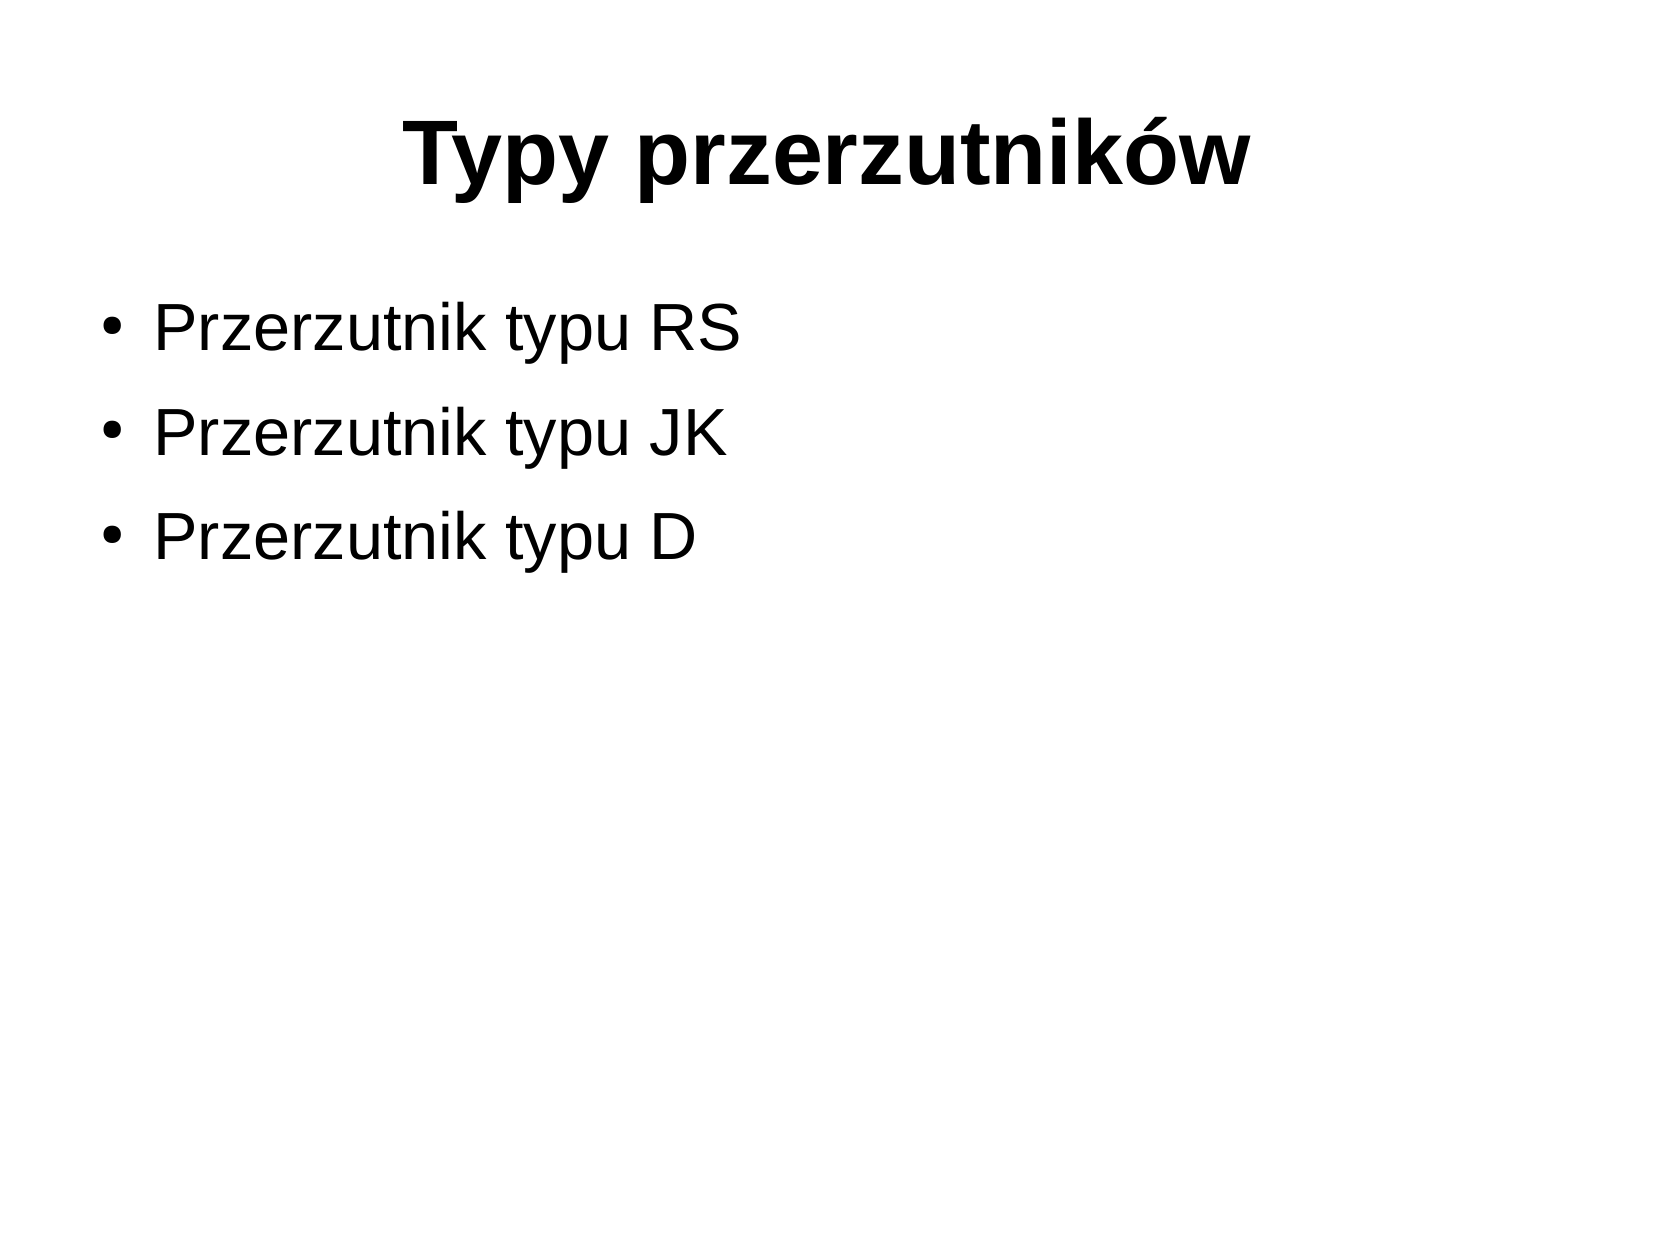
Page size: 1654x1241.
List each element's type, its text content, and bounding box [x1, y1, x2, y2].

title Typy przerzutników [82, 49, 1571, 257]
list Przerzutnik typu RS Przerzutnik typu JK Przerzutnik typu D [82, 290, 1571, 1109]
